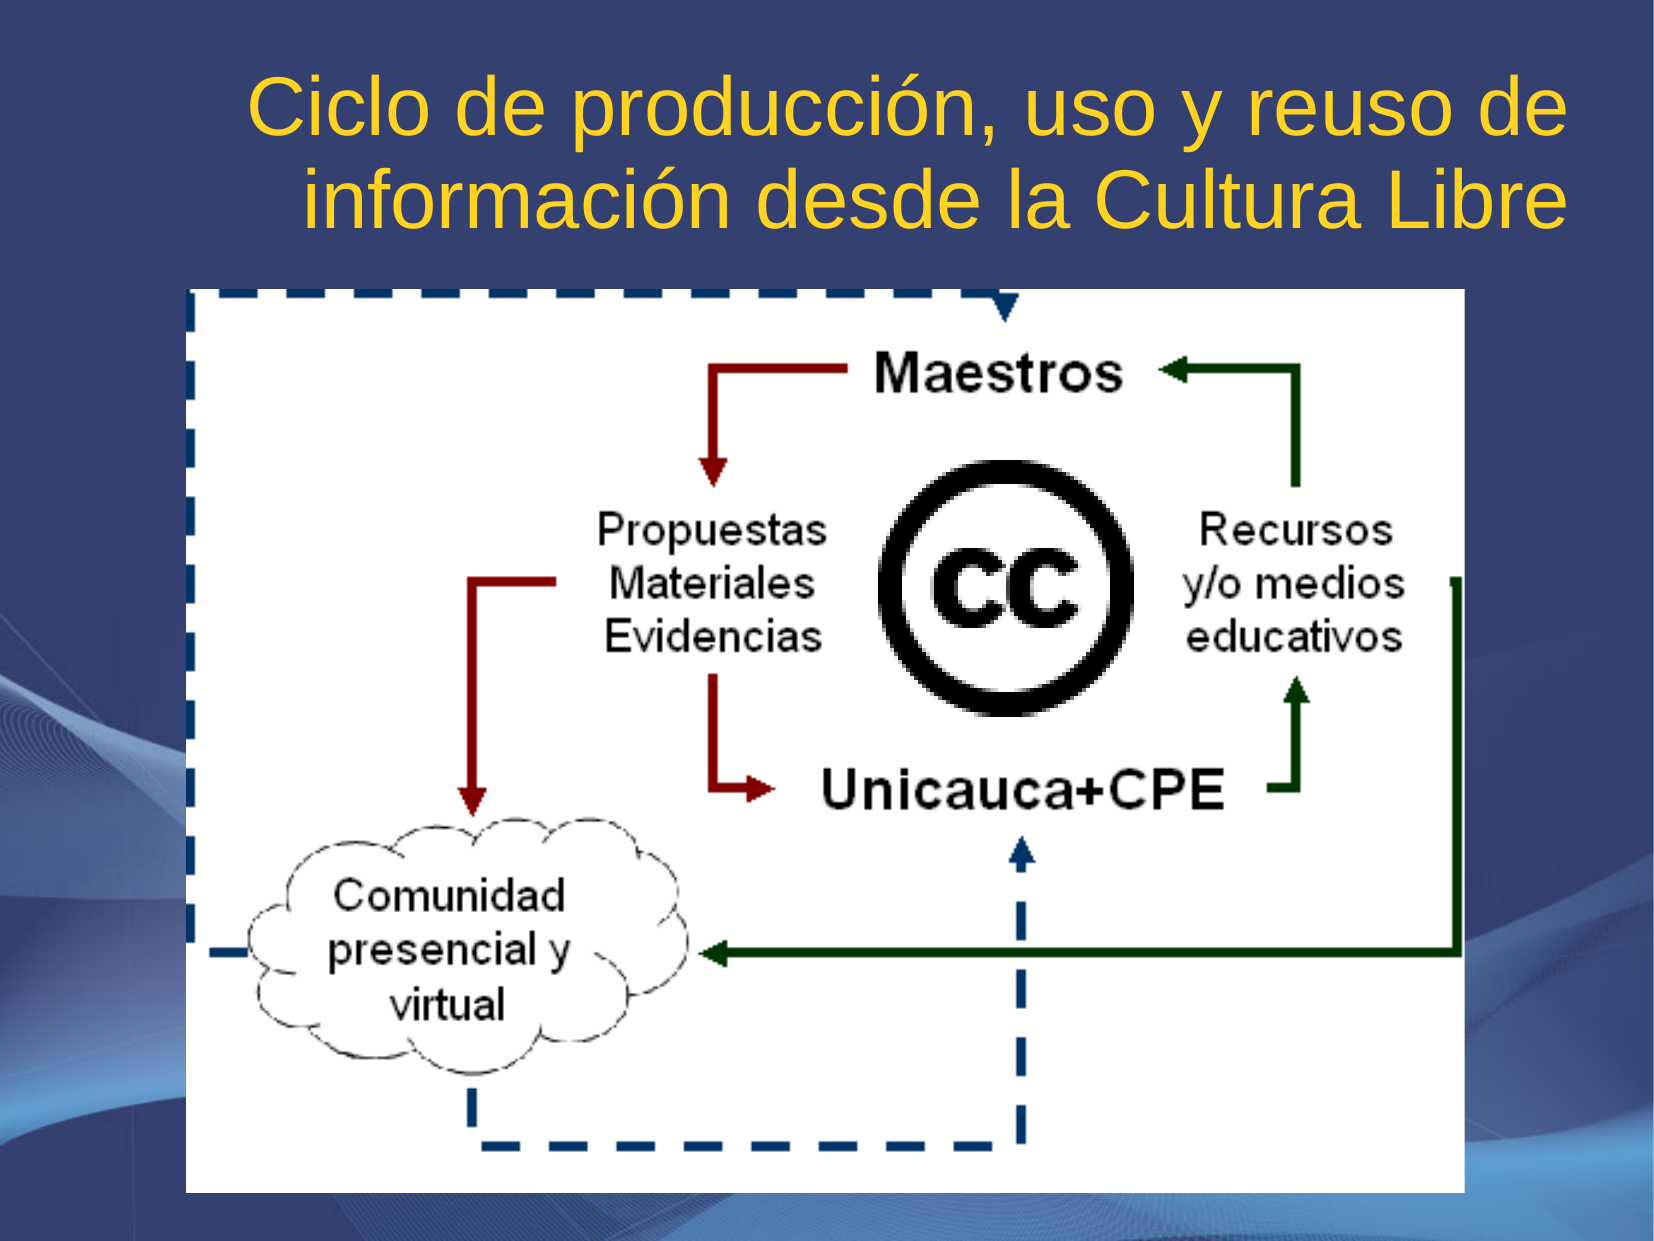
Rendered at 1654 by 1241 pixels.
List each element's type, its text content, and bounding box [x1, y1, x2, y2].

picture [0, 0, 1654, 1241]
title Ciclo de producción, uso y reuso de información desde la Cultura Libre [82, 49, 1571, 257]
